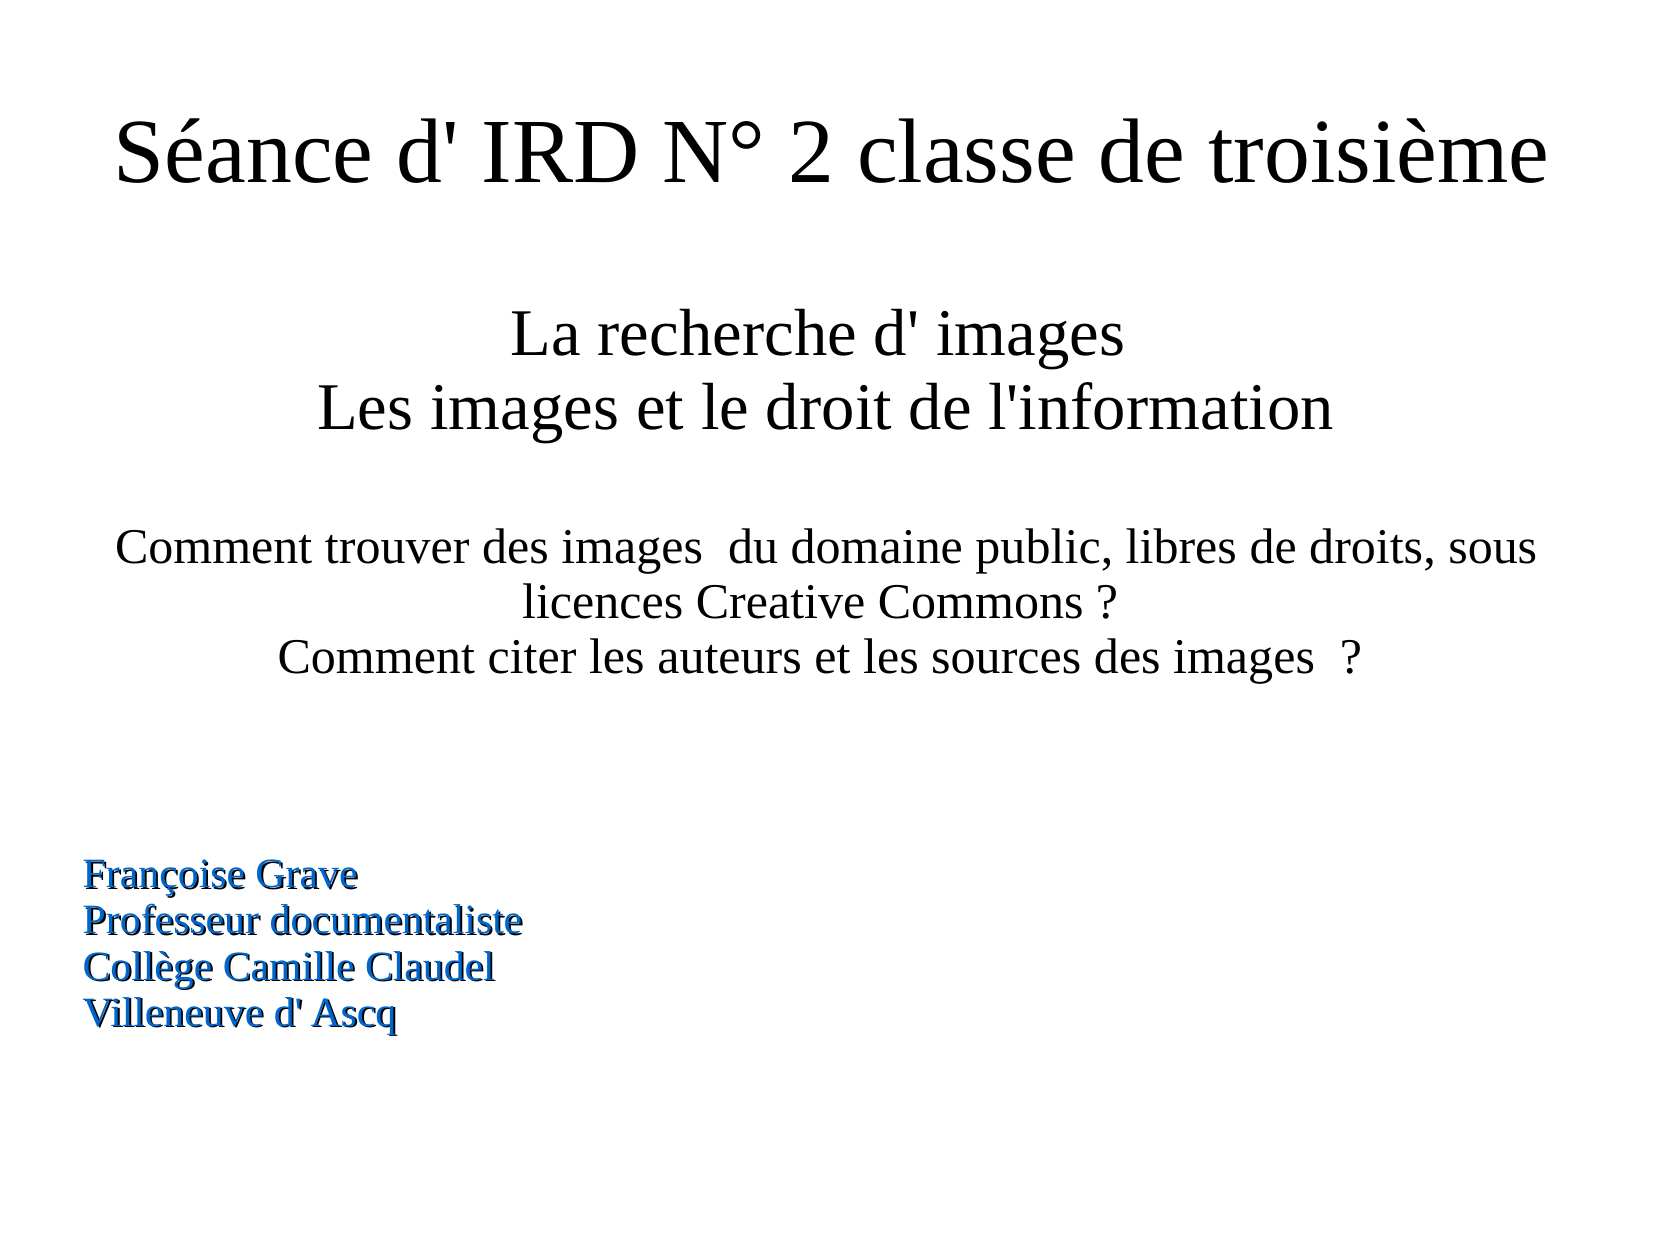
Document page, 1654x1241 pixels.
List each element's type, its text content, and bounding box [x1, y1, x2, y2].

title Séance d' IRD N° 2 classe de troisième [82, 47, 1607, 257]
subtitle La recherche d' images Les images et le droit de l'information Comment trouver des images du domaine public, libres de droits, sous licences Creative Commons ? Comment citer les auteurs et les sources des images ? Françoise Grave Professeur documentaliste Collège Camille Claudel Villeneuve d' Ascq [82, 256, 1571, 1075]
